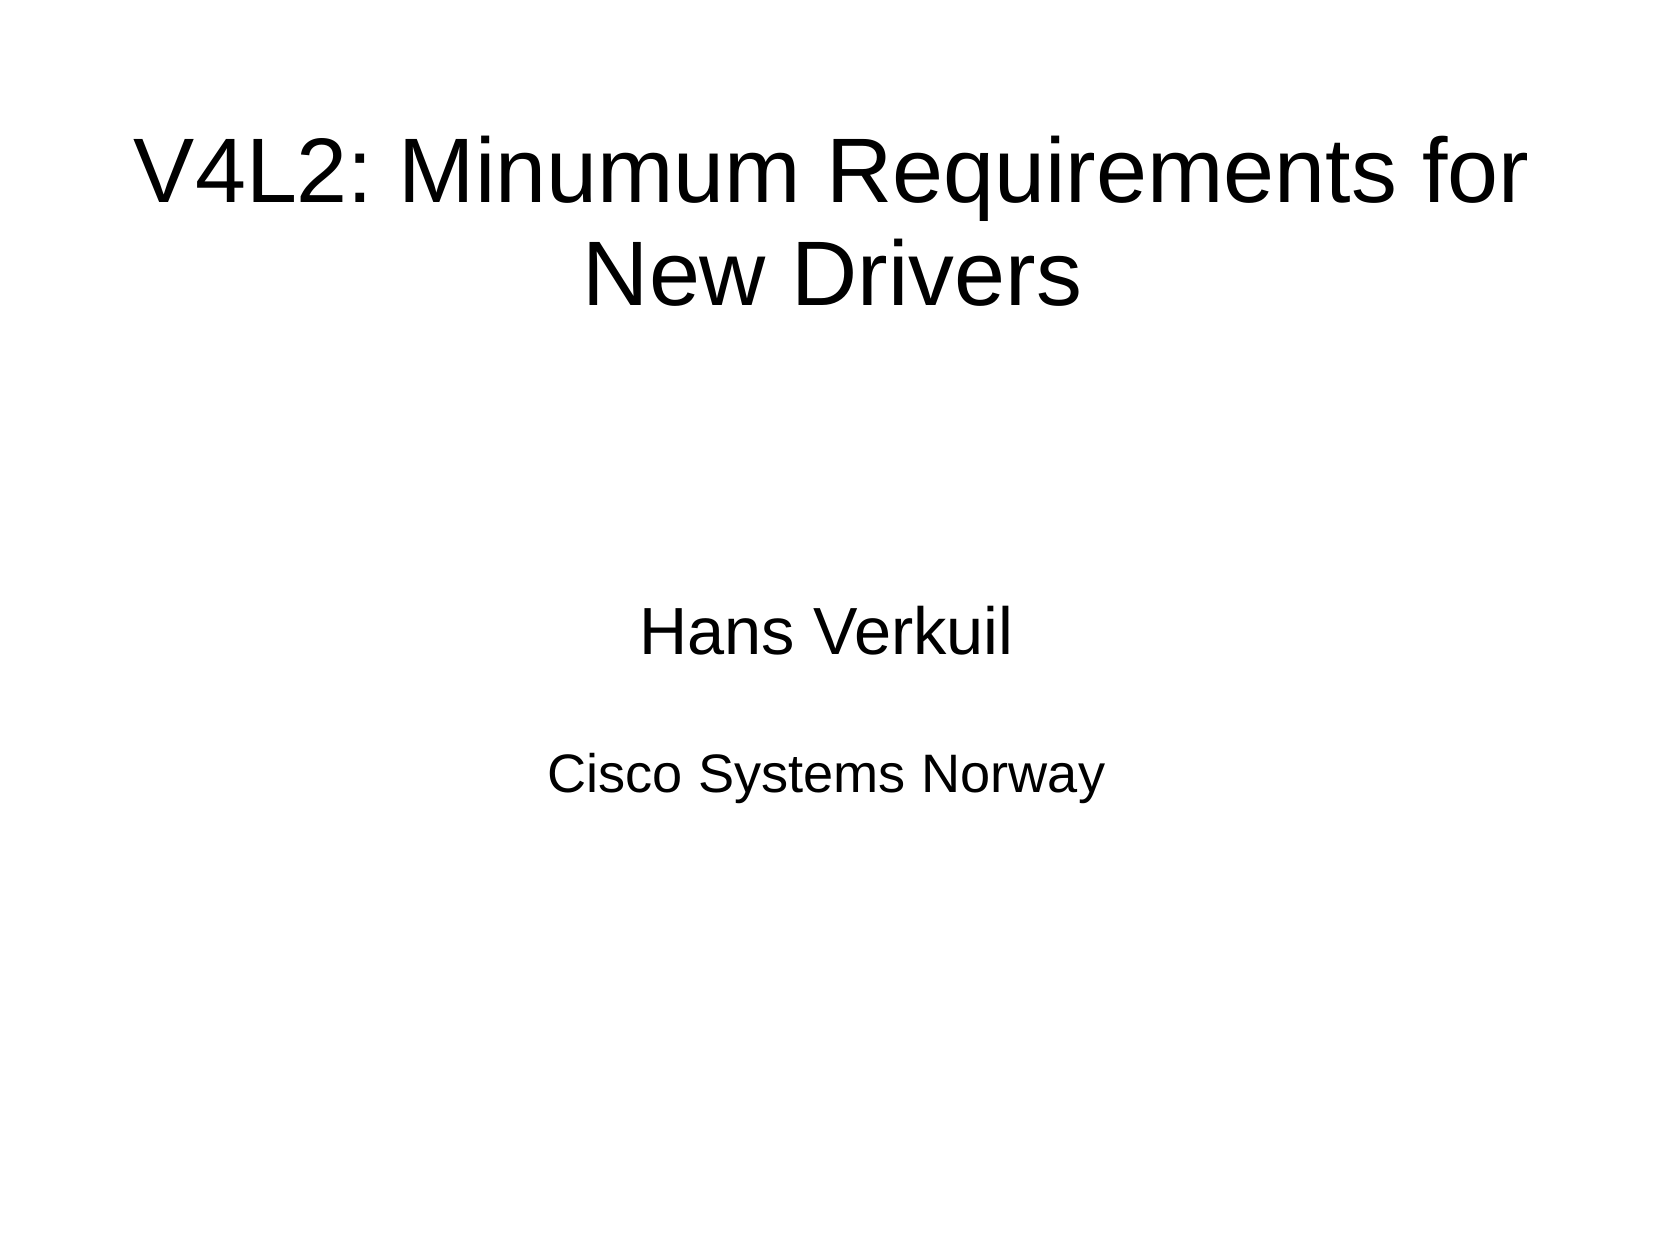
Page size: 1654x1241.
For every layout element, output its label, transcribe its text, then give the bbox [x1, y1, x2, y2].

title V4L2: Minumum Requirements for New Drivers [88, 119, 1577, 325]
subtitle Hans Verkuil Cisco Systems Norway [82, 297, 1571, 1102]
